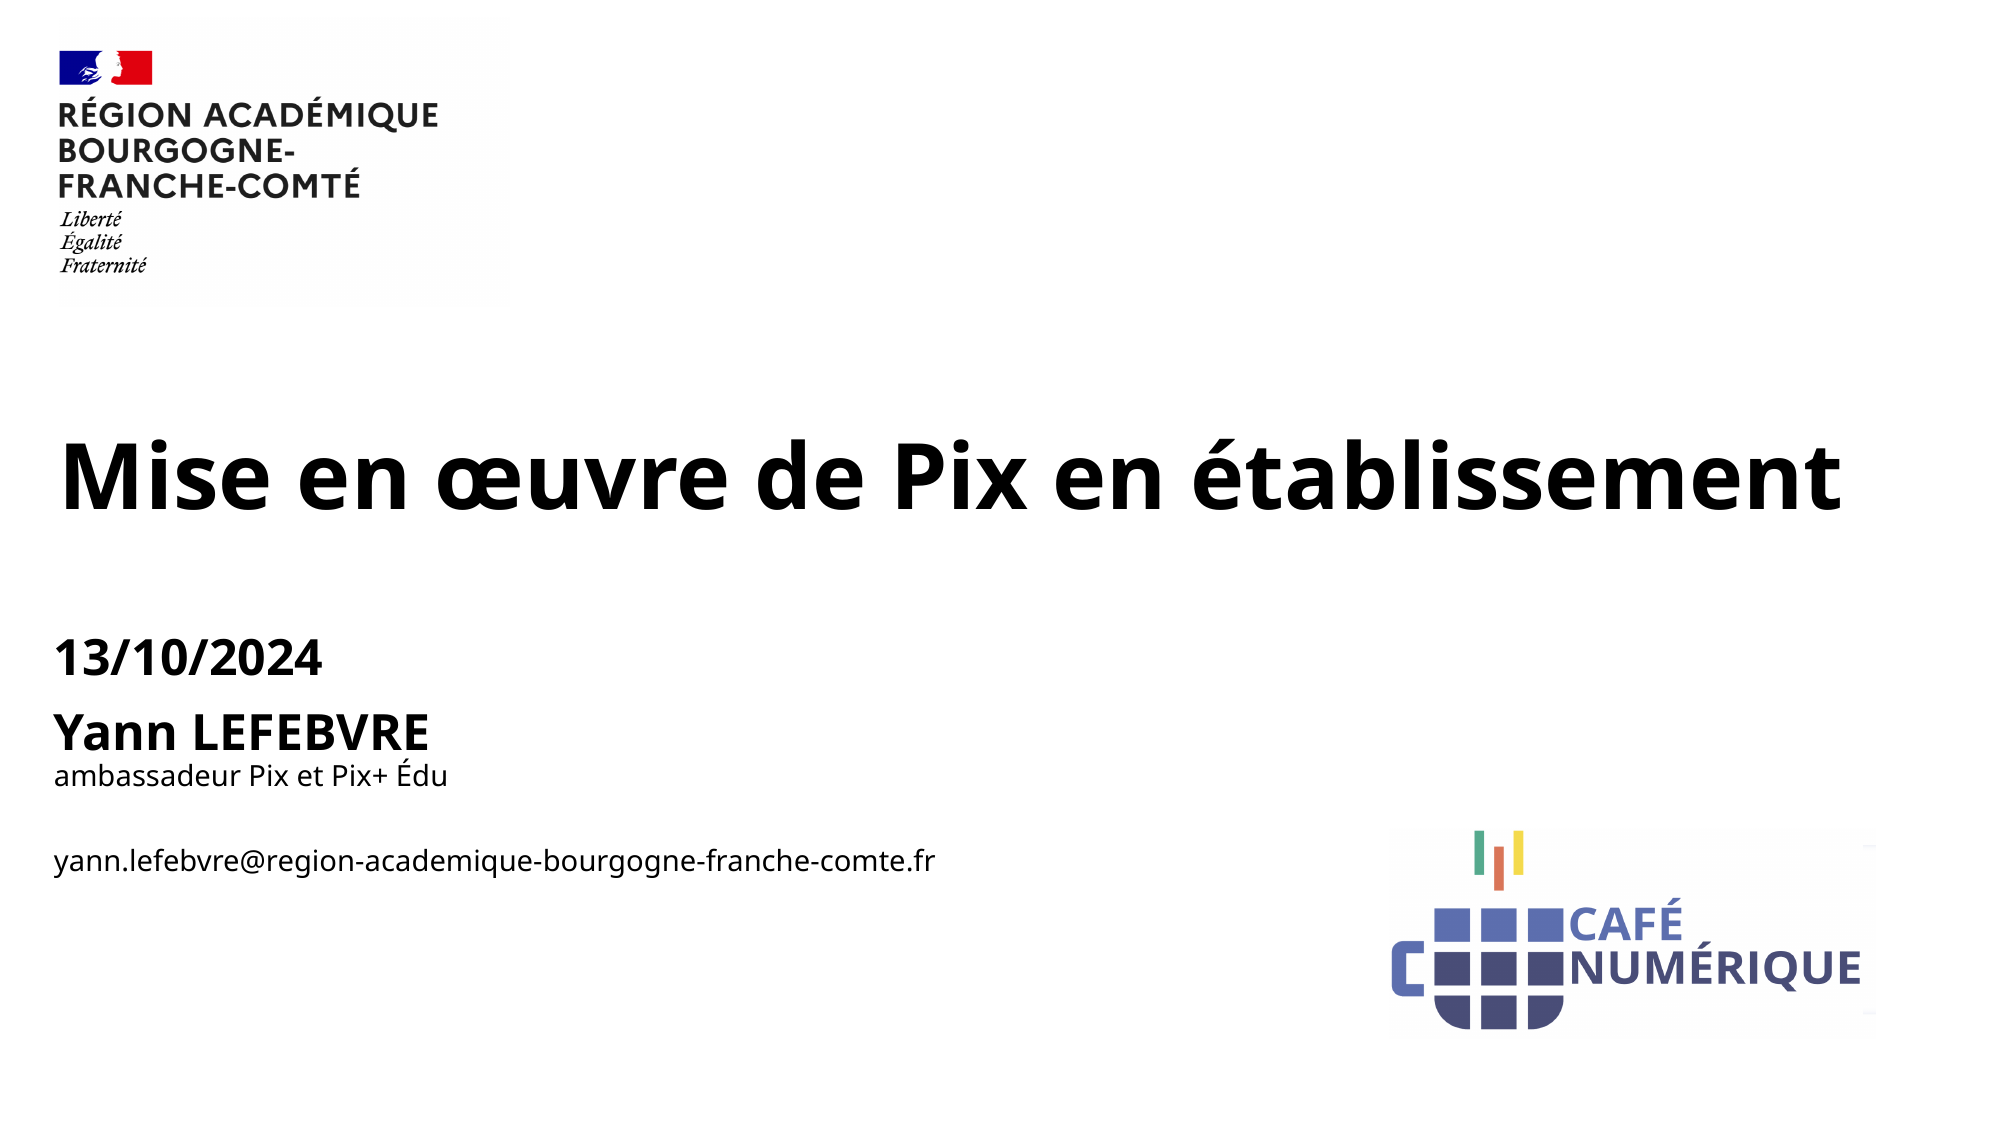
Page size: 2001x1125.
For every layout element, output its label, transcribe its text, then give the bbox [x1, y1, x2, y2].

title Mise en œuvre de Pix en établissement [59, 429, 1919, 547]
picture [1389, 828, 1876, 1039]
subtitle 13/10/2024 Yann LEFEBVRE ambassadeur Pix et Pix+ Édu yann.lefebvre@region-academique-bourgogne-franche-comte.fr [16, 578, 1876, 755]
